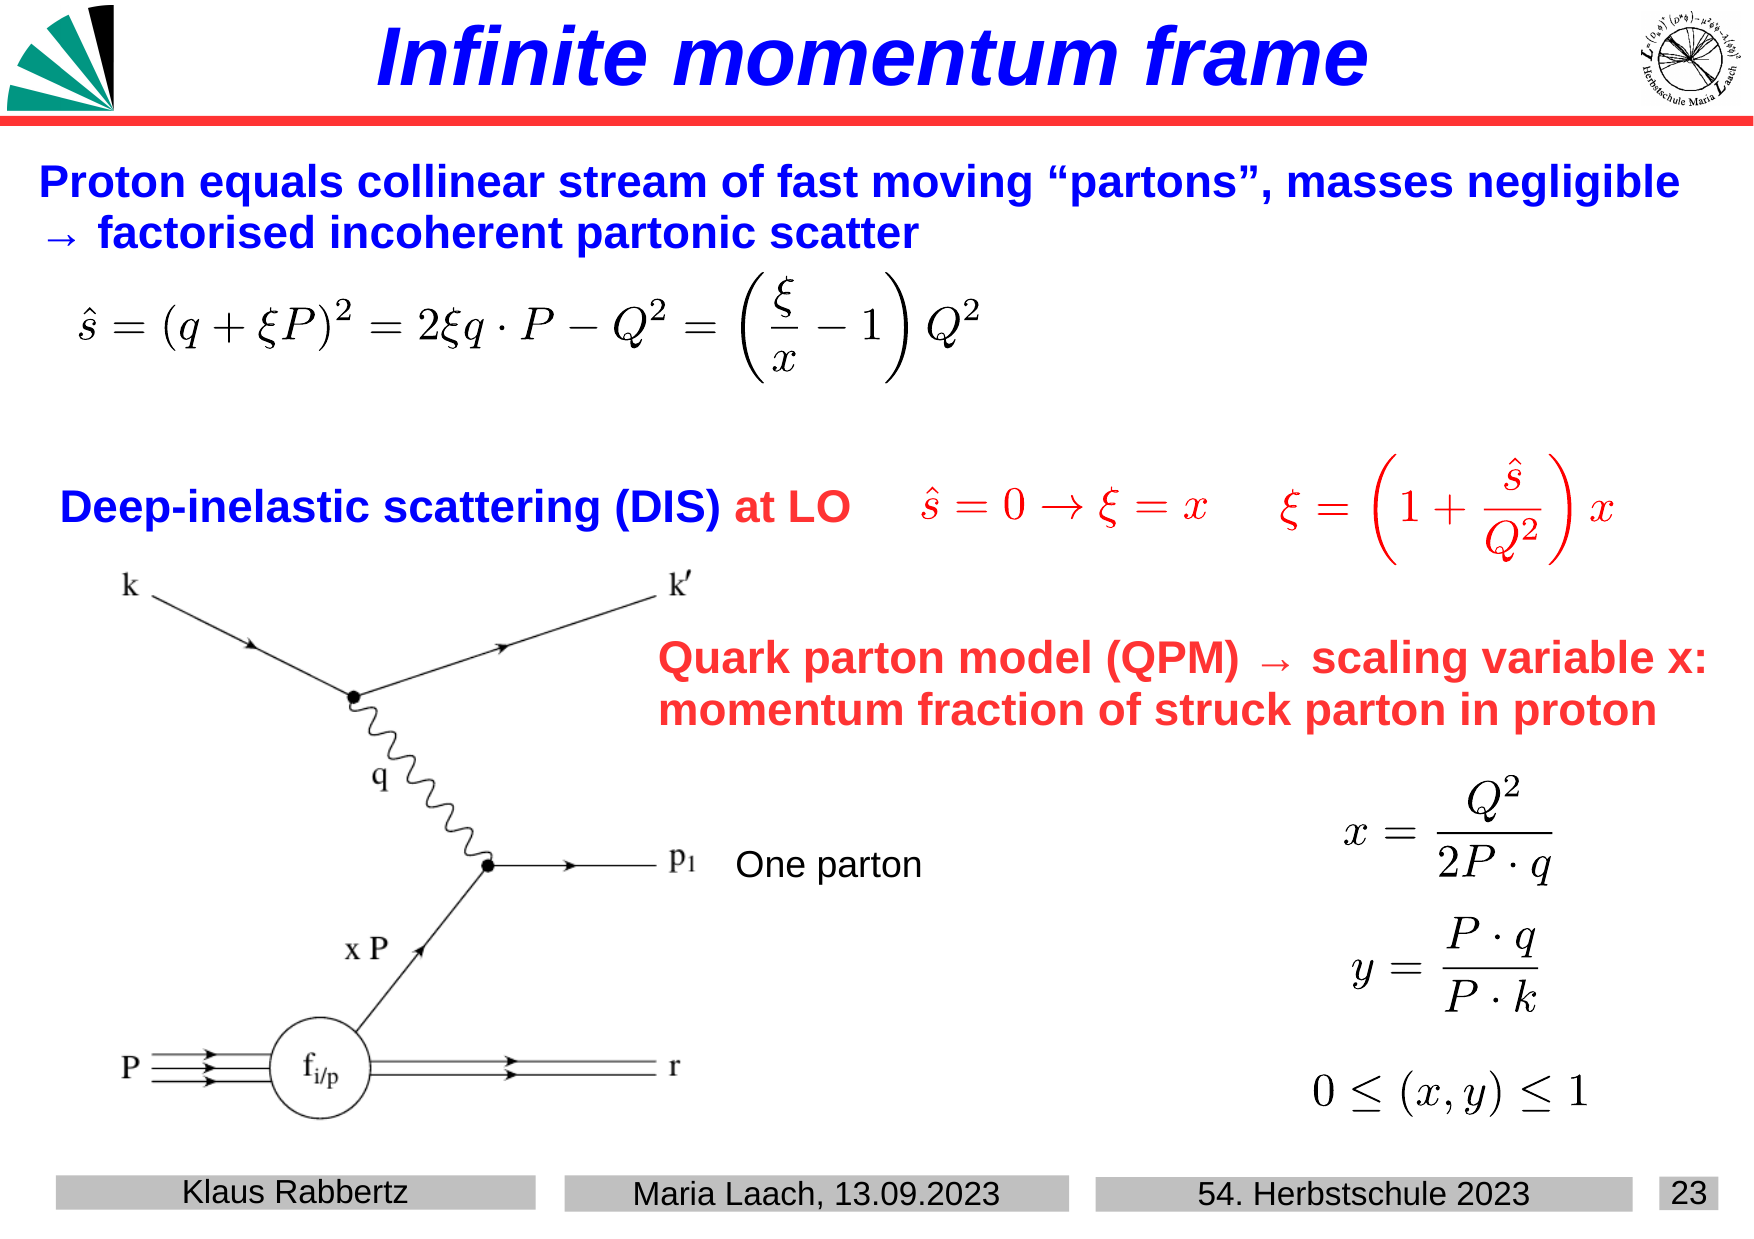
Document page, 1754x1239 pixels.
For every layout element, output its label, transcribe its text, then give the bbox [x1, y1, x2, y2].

text_box Quark parton model (QPM) → scaling variable x: momentum fraction of struck parton in proton [646, 626, 1721, 741]
picture [74, 270, 983, 386]
picture [1342, 775, 1553, 886]
picture [98, 551, 734, 1136]
picture [919, 486, 1210, 528]
text_box Proton equals collinear stream of fast moving “partons”, masses negligible → factorised incoherent partonic scatter [26, 150, 1694, 265]
title Infinite momentum frame [129, 0, 1617, 114]
text_box Deep-inelastic scattering (DIS) at LO [47, 475, 877, 549]
picture [1350, 916, 1539, 1012]
picture [1279, 453, 1616, 566]
text_box One parton [734, 837, 937, 901]
picture [1310, 1068, 1593, 1119]
picture [7, 5, 114, 112]
picture [1641, 11, 1741, 106]
